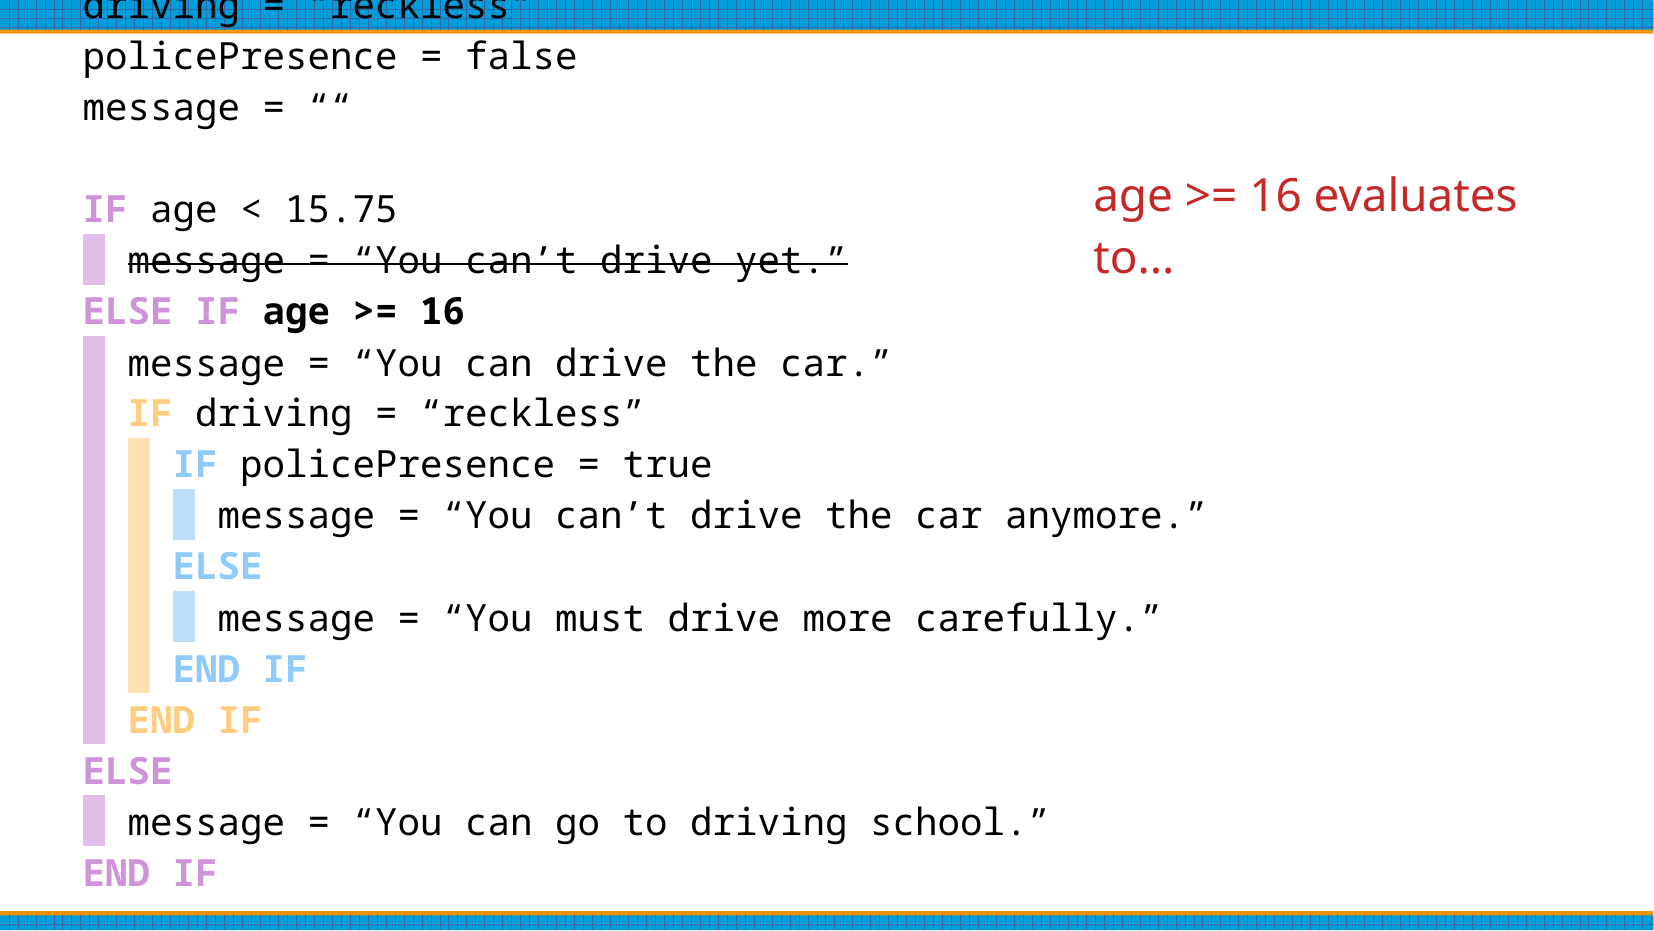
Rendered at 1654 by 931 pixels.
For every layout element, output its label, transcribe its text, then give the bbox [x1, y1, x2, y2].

subtitle age = 16 driving = “reckless“ policePresence = false message = ““ IF age < 15.75 message = “You can’t drive yet.” ELSE IF age >= 16 message = “You can drive the car.” IF driving = “reckless” IF policePresence = true message = “You can’t drive the car anymore.” ELSE message = “You must drive more carefully.” END IF END IF ELSE message = “You can go to driving school.” END IF output message [82, 69, 1571, 858]
text_box age >= 16 evaluates to... [1087, 75, 1613, 376]
